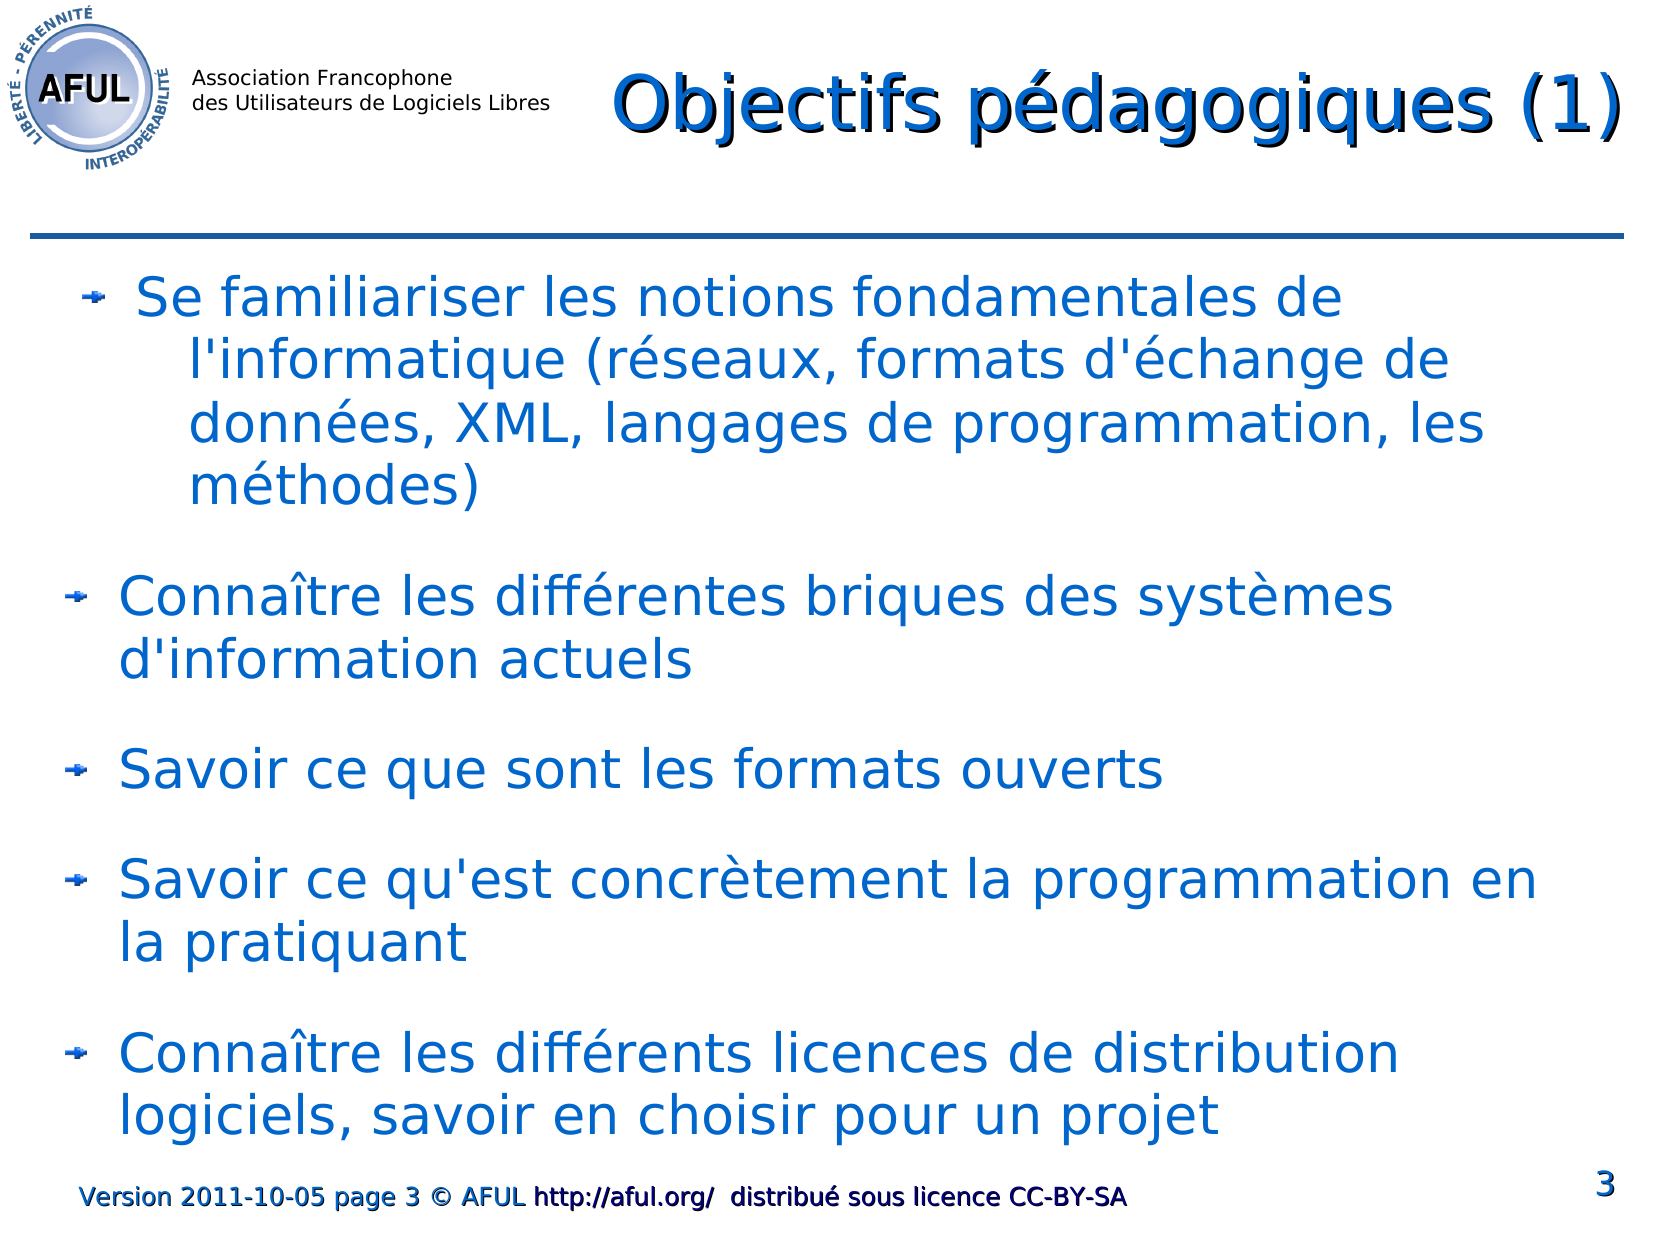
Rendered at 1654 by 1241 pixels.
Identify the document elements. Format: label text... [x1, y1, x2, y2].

list Se familiariser les notions fondamentales de l'informatique (réseaux, formats d'échange de données, XML, langages de programmation, les méthodes) Connaître les différentes briques des systèmes d'information actuels Savoir ce que sont les formats ouverts Savoir ce qu'est concrètement la programmation en la pratiquant Connaître les différents licences de distribution logiciels, savoir en choisir pour un projet [47, 265, 1595, 1196]
picture [0, 0, 178, 178]
title Objectifs pédagogiques (1) [501, 0, 1625, 207]
